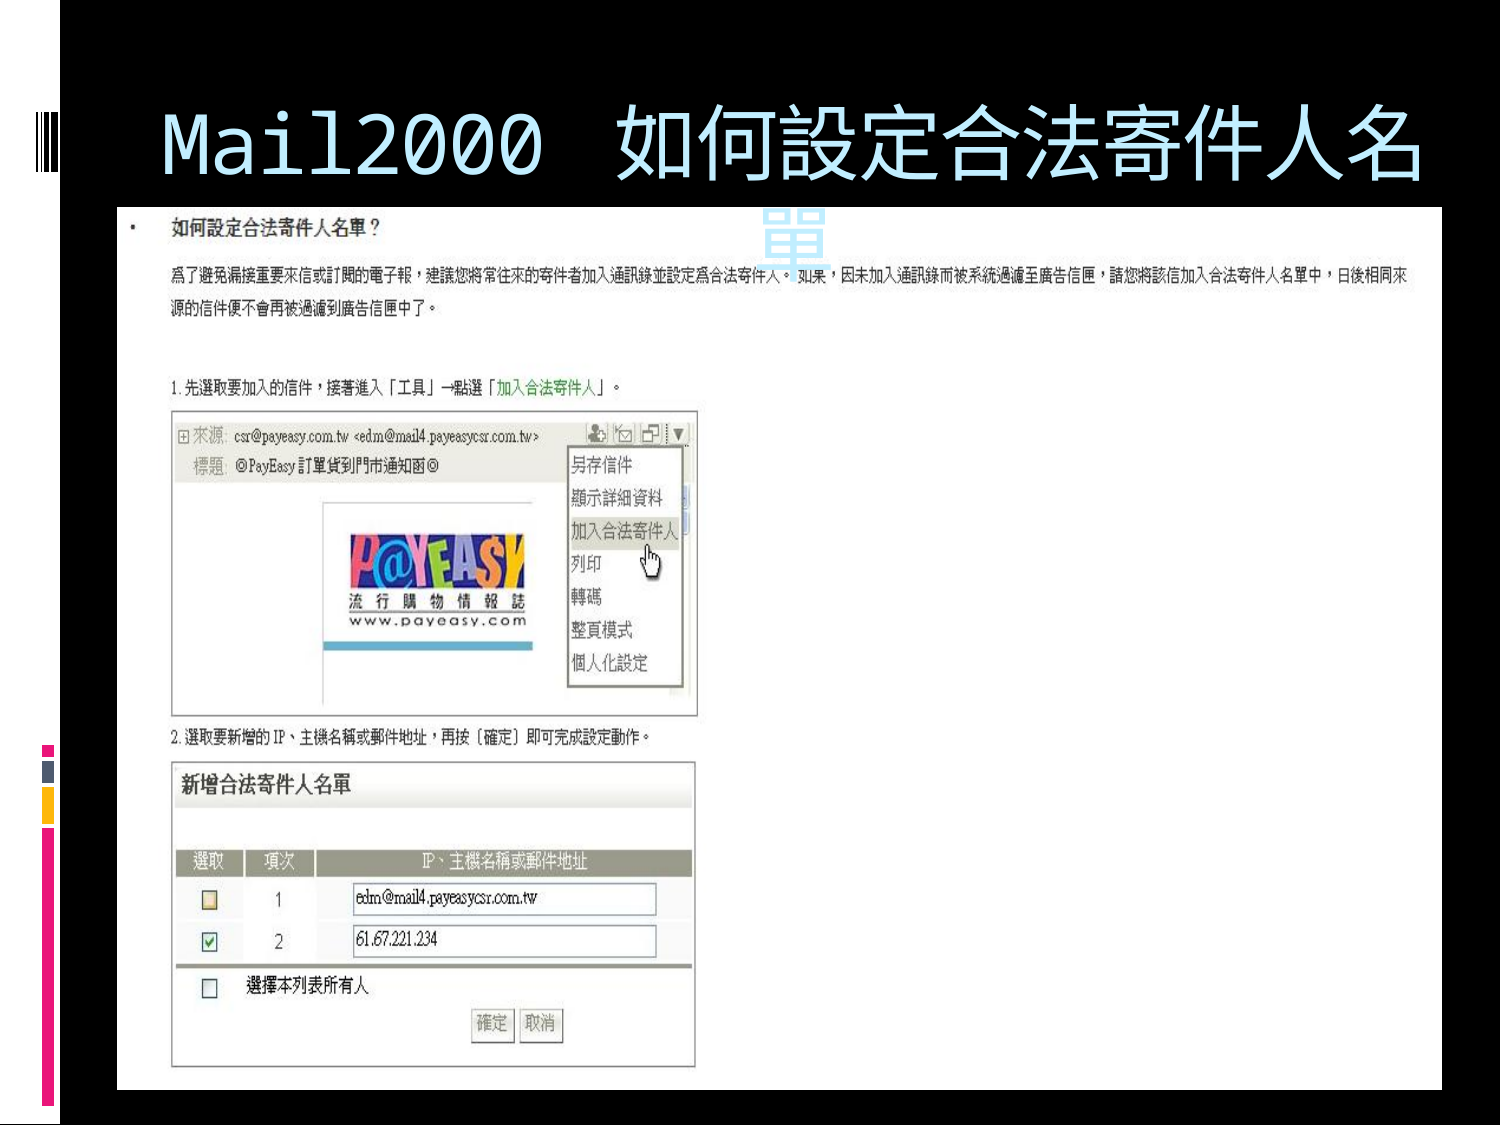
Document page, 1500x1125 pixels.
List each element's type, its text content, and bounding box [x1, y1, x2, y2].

title Mail2000 如何設定合法寄件人名單 [105, 84, 1483, 197]
picture [803, 213, 819, 220]
picture [117, 208, 1442, 1090]
picture [769, 213, 785, 220]
